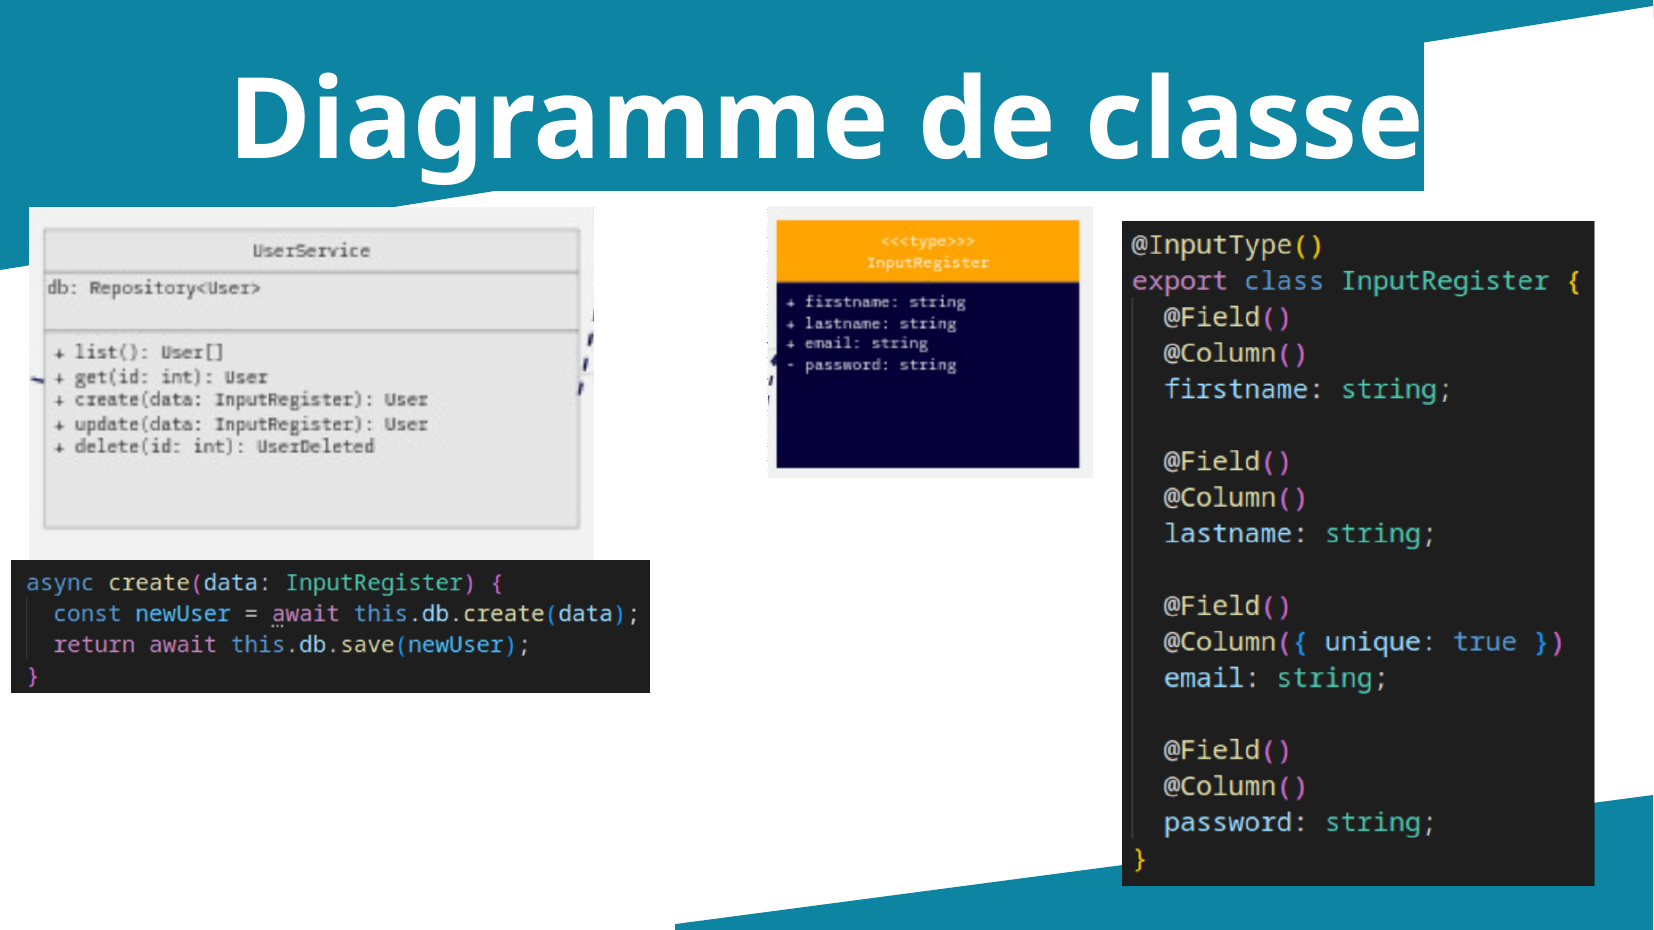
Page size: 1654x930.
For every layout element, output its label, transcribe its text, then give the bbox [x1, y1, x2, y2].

picture [767, 206, 1093, 478]
picture [1122, 221, 1595, 886]
title Diagramme de classe [82, 156, 1571, 193]
picture [11, 206, 650, 693]
